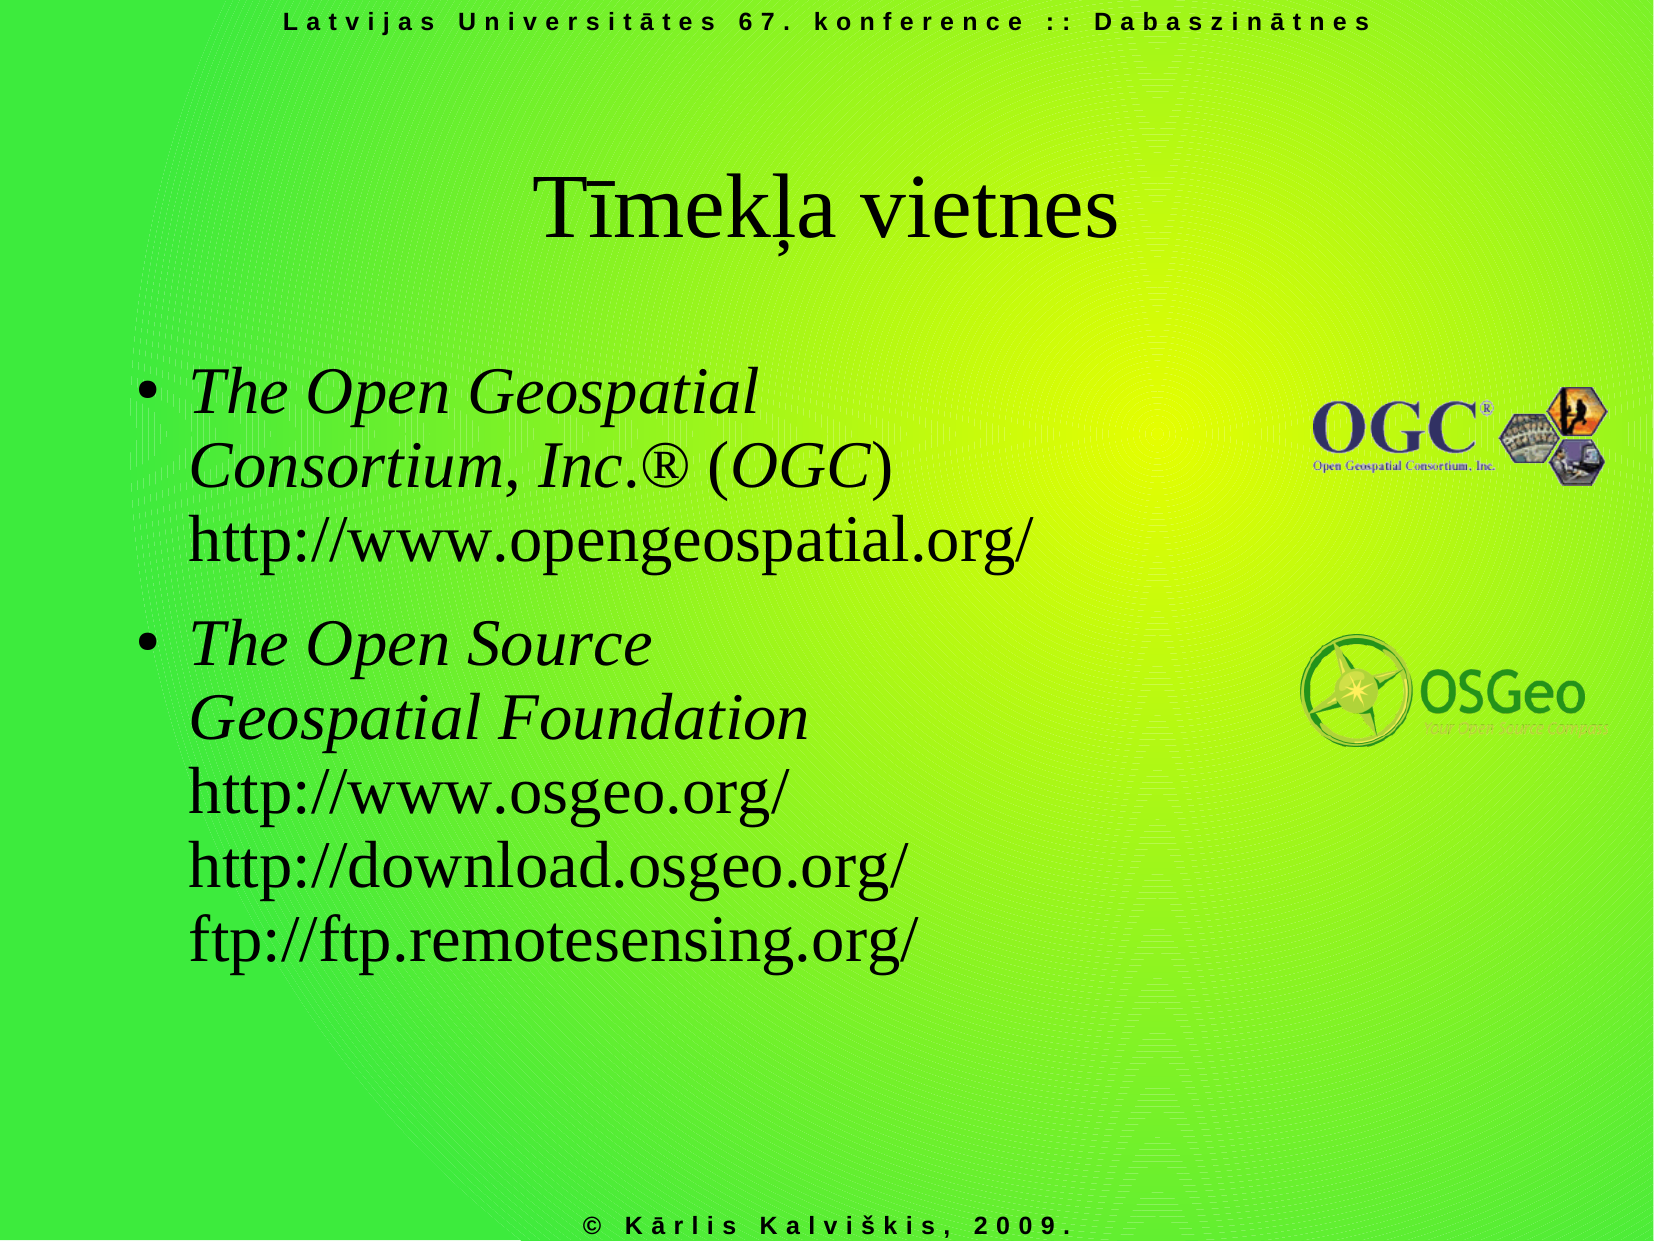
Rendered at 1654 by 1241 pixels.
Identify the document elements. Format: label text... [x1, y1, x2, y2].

picture [1313, 387, 1608, 486]
picture [1300, 634, 1608, 747]
title Tīmekļa vietnes [118, 88, 1536, 325]
list The Open Geospatial Consortium, Inc.® (OGC) http://www.opengeospatial.org/ The Open Source Geospatial Foundation http://www.osgeo.org/ http://download.osgeo.org/ ftp://ftp.remotesensing.org/ [118, 354, 1292, 1182]
